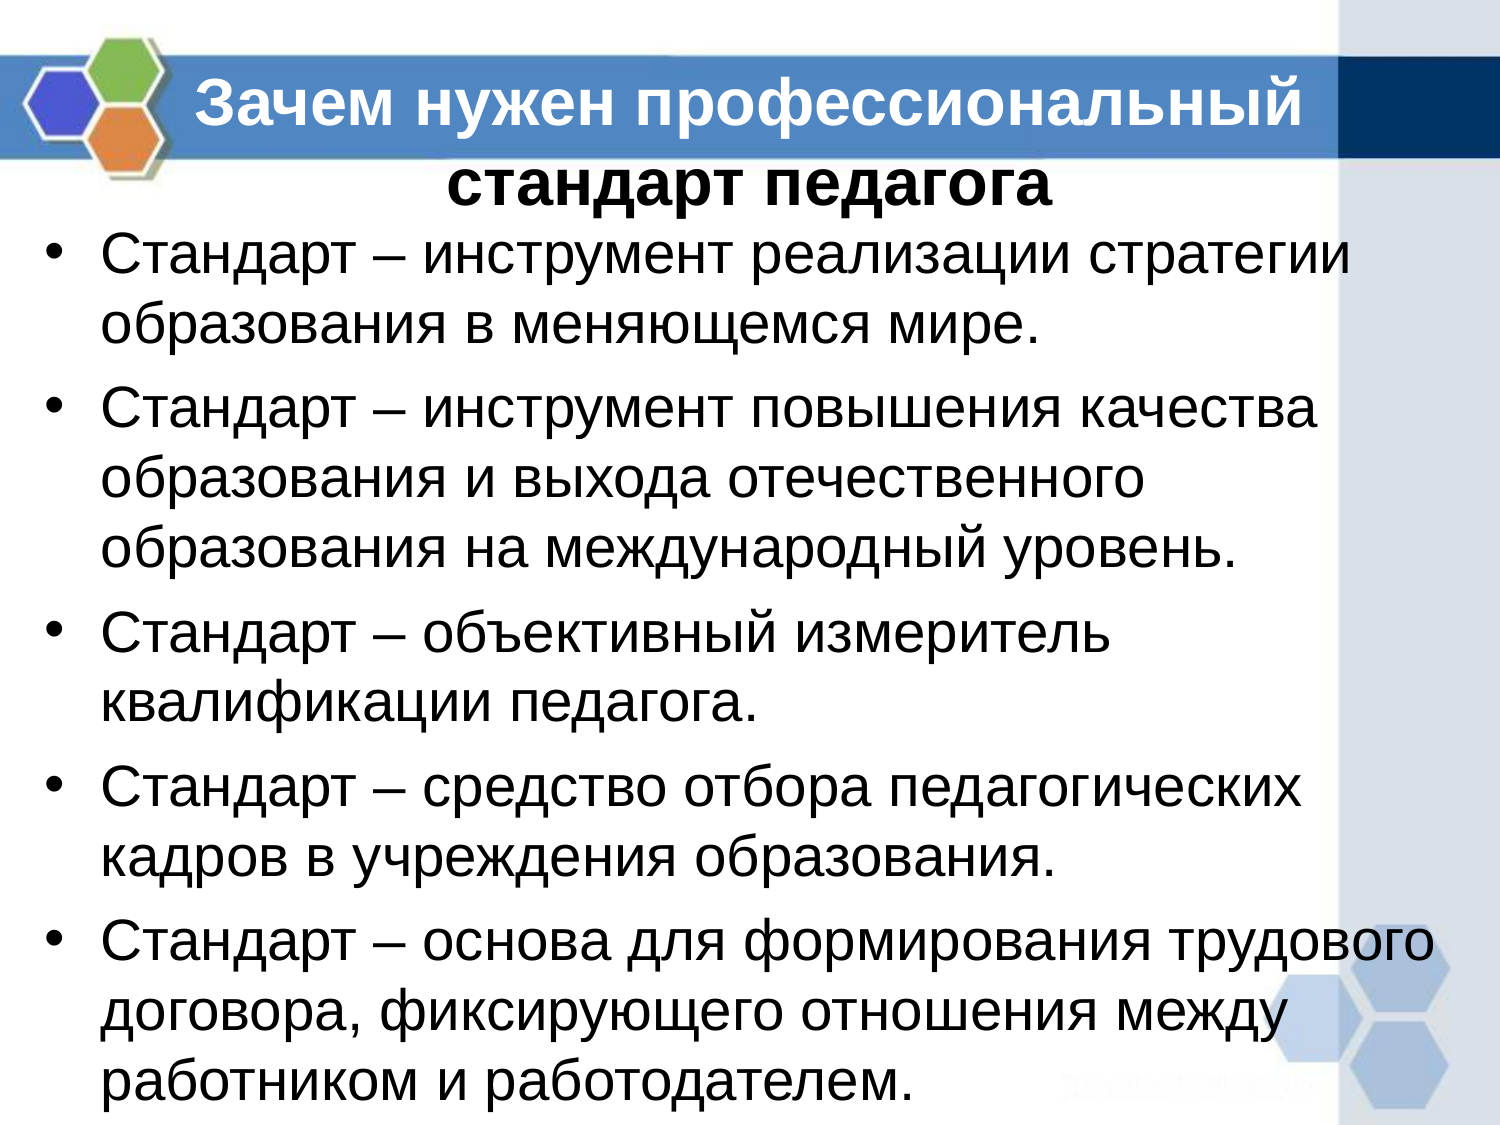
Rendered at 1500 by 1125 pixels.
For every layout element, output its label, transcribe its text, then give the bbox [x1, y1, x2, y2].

list Стандарт – инструмент реализации стратегии образования в меняющемся мире. Стандарт – инструмент повышения качества образования и выхода отечественного образования на международный уровень. Стандарт – объективный измеритель квалификации педагога. Стандарт – средство отбора педагогических кадров в учреждения образования. Стандарт – основа для формирования трудового договора, фиксирующего отношения между работником и работодателем. [29, 207, 1500, 1125]
picture [0, 0, 1500, 1125]
title Зачем нужен профессиональный стандарт педагога [75, 45, 1426, 207]
